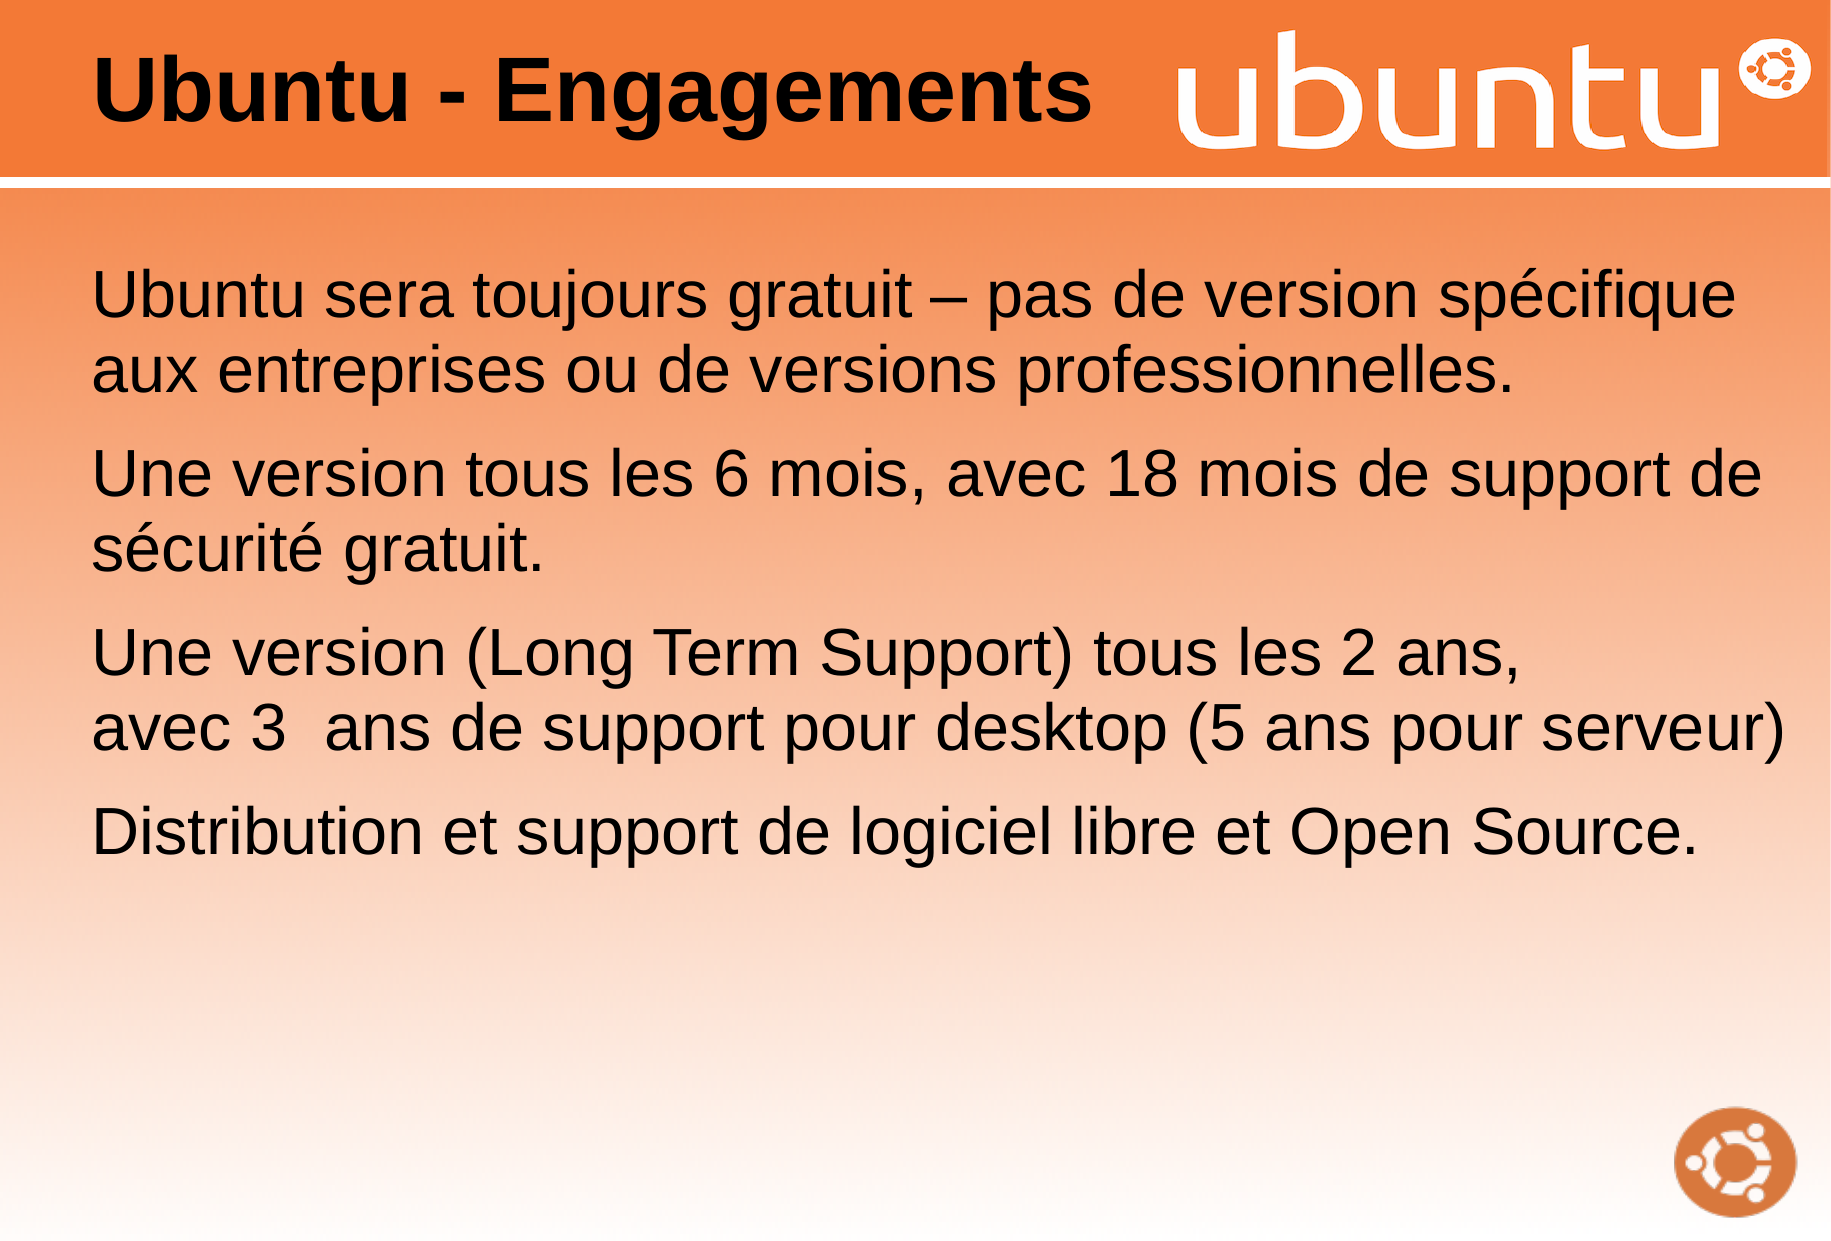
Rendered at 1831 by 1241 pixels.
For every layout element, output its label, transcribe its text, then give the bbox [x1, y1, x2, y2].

title Ubuntu - Engagements [22, 38, 1166, 142]
list Ubuntu sera toujours gratuit – pas de version spécifique aux entreprises ou de versions professionnelles. Une version tous les 6 mois, avec 18 mois de support de sécurité gratuit. Une version (Long Term Support) tous les 2 ans, avec 3 ans de support pour desktop (5 ans pour serveur) Distribution et support de logiciel libre et Open Source. [91, 256, 1791, 944]
picture [0, 0, 1831, 1241]
